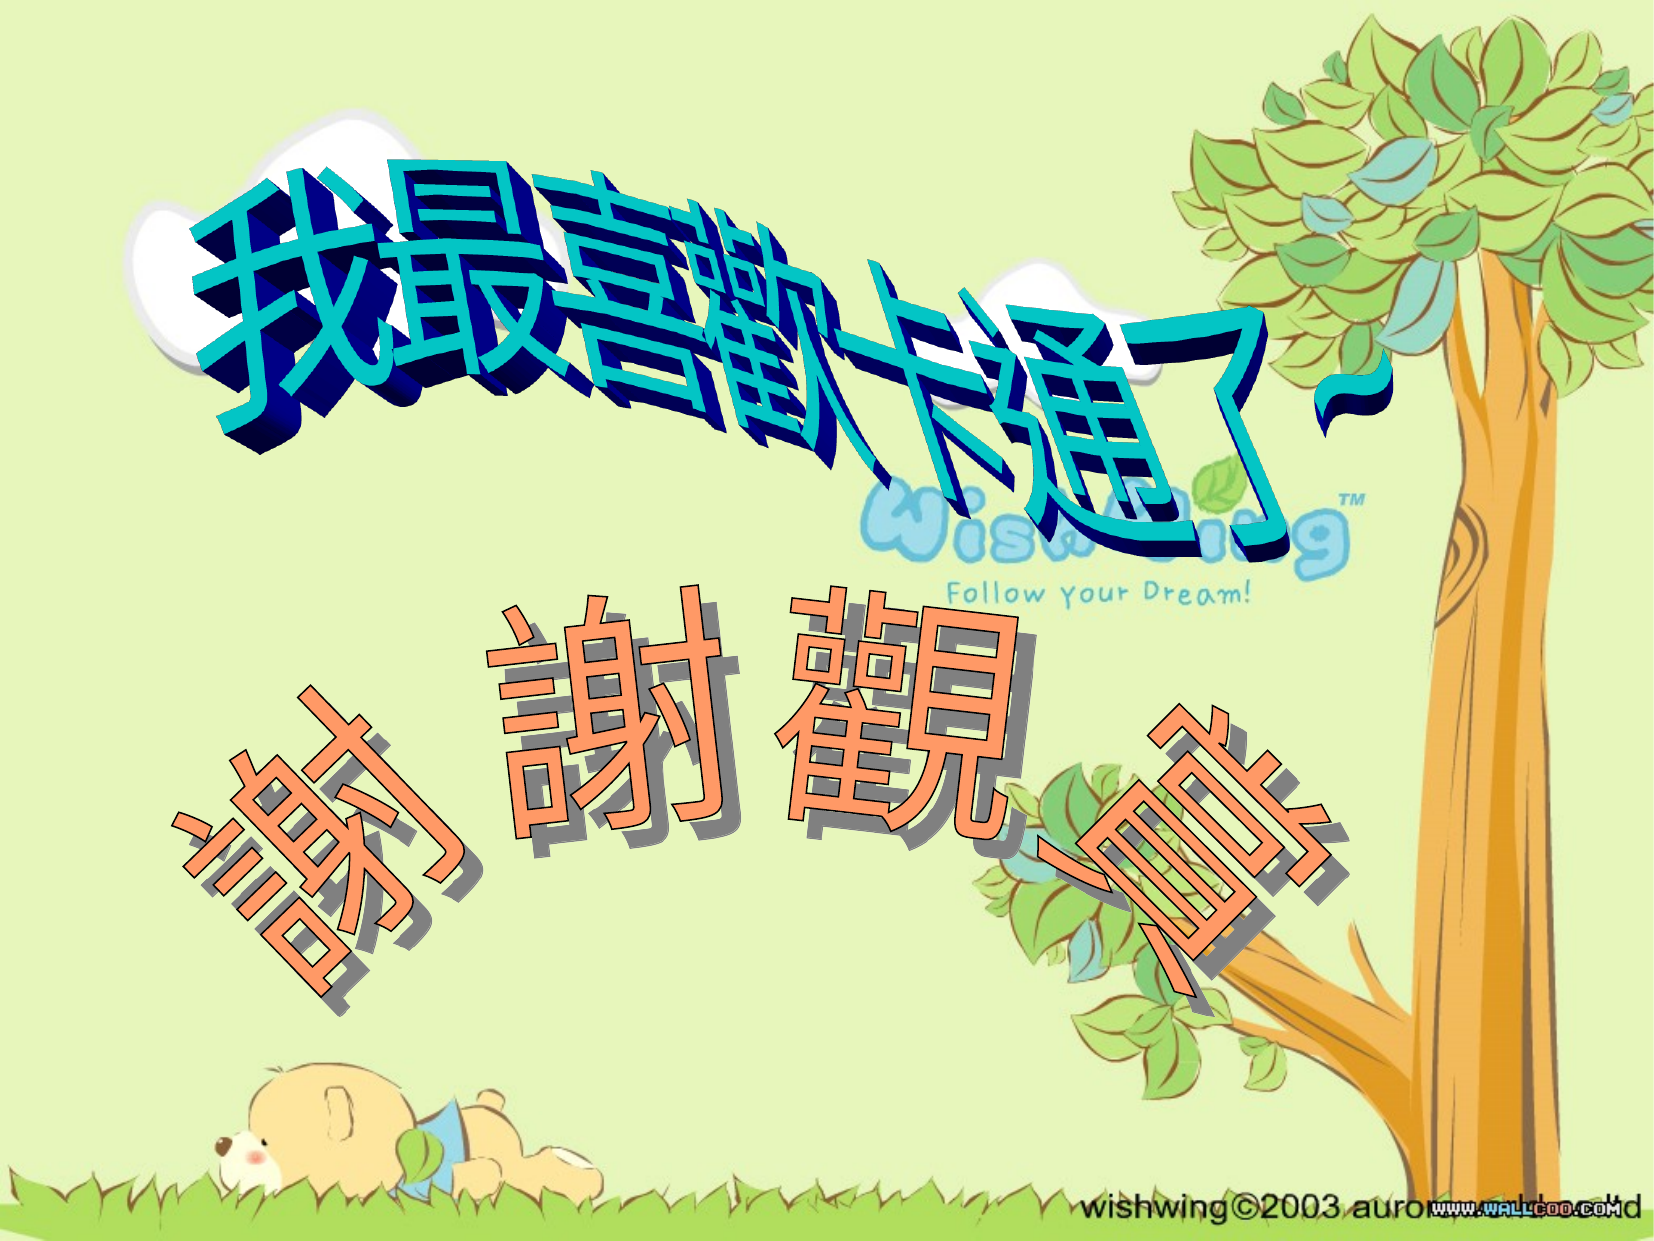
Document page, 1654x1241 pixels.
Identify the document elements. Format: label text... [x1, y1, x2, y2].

text_box 謝謝觀賞 [790, 586, 847, 635]
text_box 謝謝觀賞 [236, 871, 287, 921]
text_box 謝謝觀賞 [774, 606, 1019, 840]
text_box 謝謝觀賞 [260, 897, 352, 998]
text_box 謝謝觀賞 [335, 784, 399, 828]
text_box 謝謝觀賞 [853, 640, 906, 692]
text_box 謝謝觀賞 [1157, 751, 1285, 878]
text_box 謝謝觀賞 [183, 818, 245, 878]
text_box 謝謝觀賞 [564, 595, 660, 830]
text_box 謝謝觀賞 [864, 590, 918, 639]
text_box 謝謝觀賞 [486, 643, 558, 667]
text_box 謝謝觀賞 [297, 685, 465, 884]
text_box 謝謝觀賞 [229, 749, 414, 935]
text_box 謝謝觀賞 [639, 585, 723, 822]
text_box 謝謝觀賞 [1037, 779, 1257, 998]
text_box 謝謝觀賞 [1147, 703, 1332, 887]
text_box 謝謝觀賞 [506, 746, 569, 839]
text_box 謝謝觀賞 [502, 605, 534, 646]
text_box 謝謝觀賞 [649, 683, 691, 747]
text_box 謝謝觀賞 [213, 847, 263, 896]
picture [0, 0, 1654, 1241]
text_box 謝謝觀賞 [499, 678, 555, 700]
text_box 謝謝觀賞 [171, 812, 213, 842]
text_box 謝謝觀賞 [503, 711, 559, 734]
